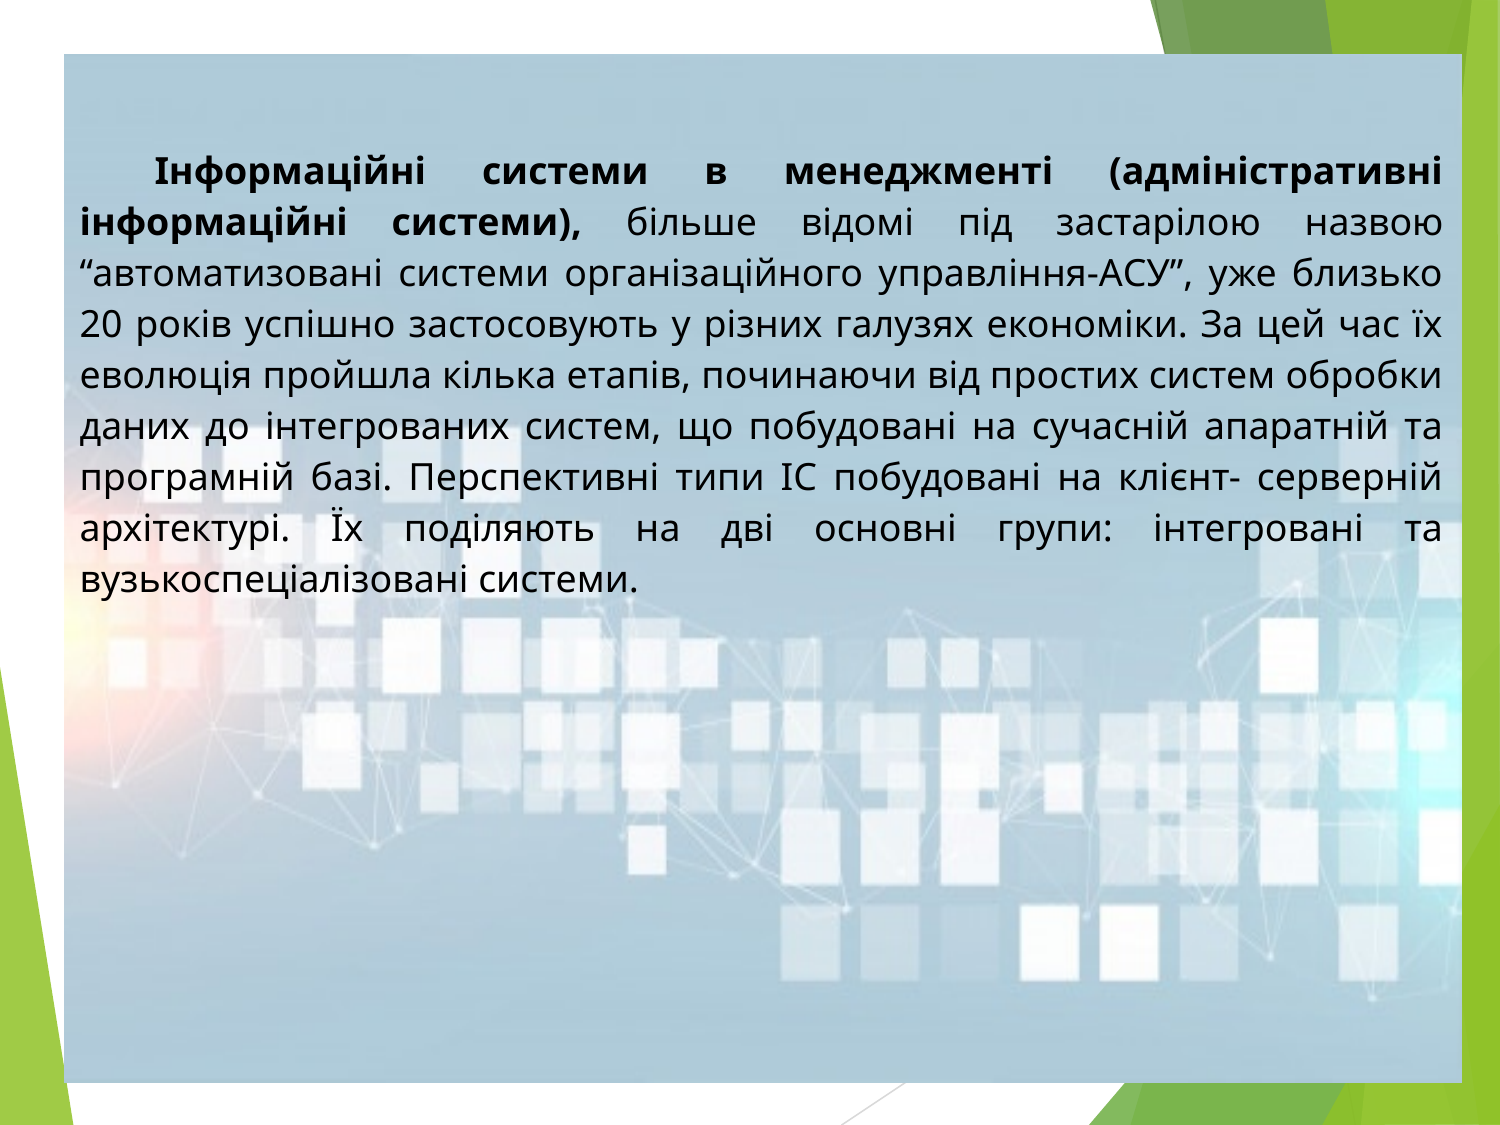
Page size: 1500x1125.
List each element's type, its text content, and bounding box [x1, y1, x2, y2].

picture [64, 54, 1462, 1083]
text_box Інформаційні системи в менеджменті (адміністративні інформаційні системи), більше відомі під застарілою назвою “автоматизовані системи організаційного управління-АСУ”, уже близько 20 років успішно застосовують у різних галузях економіки. За цей час їх еволюція пройшла кілька етапів, починаючи від простих систем обробки даних до інтегрованих систем, що побудовані на сучасній апаратній та програмній базі. Перспективні типи ІС побудовані на клієнт- серверній архітектурі. Їх поділяють на дві основні групи: інтегровані та вузькоспеціалізовані системи. [64, 137, 1459, 612]
